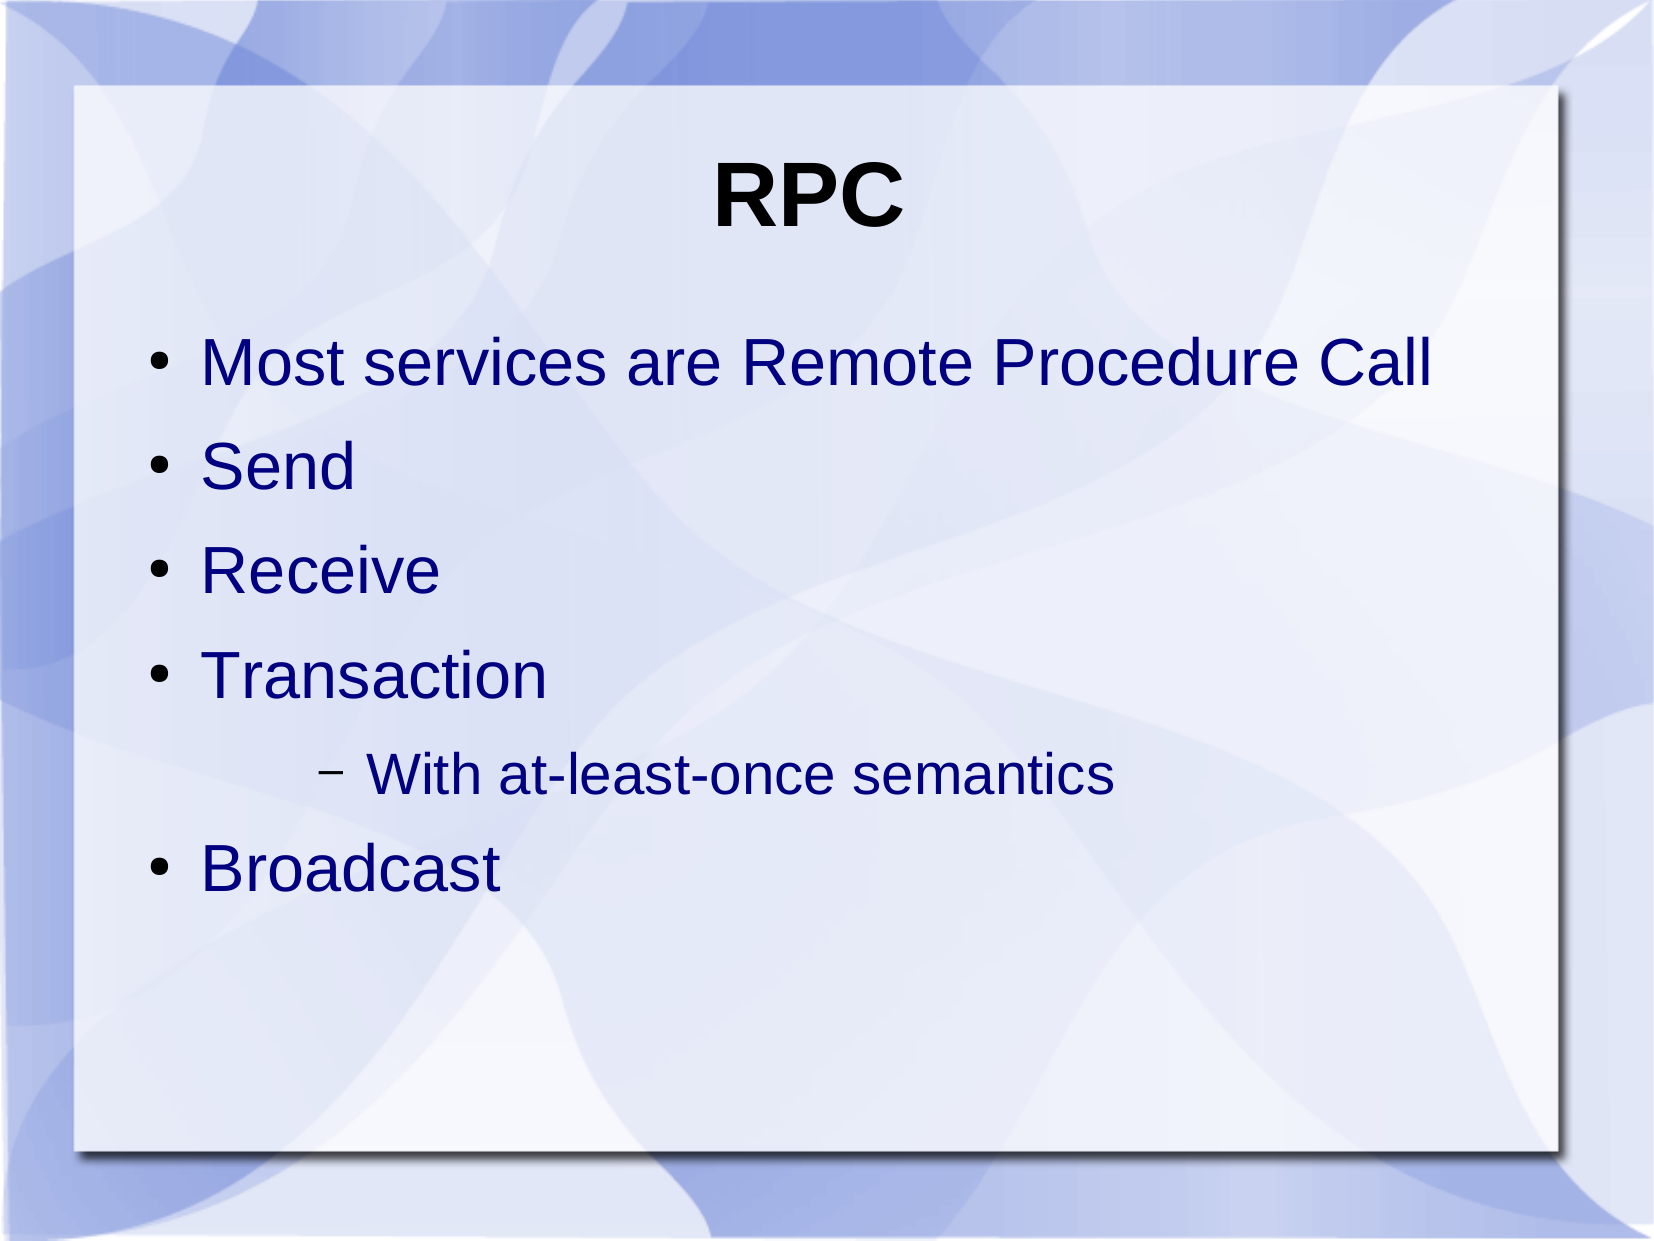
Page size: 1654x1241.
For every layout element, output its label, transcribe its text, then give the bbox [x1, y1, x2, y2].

list Most services are Remote Procedure Call Send Receive Transaction With at-least-once semantics Broadcast [129, 324, 1489, 1217]
picture [0, 0, 1654, 1241]
title RPC [82, 98, 1536, 291]
